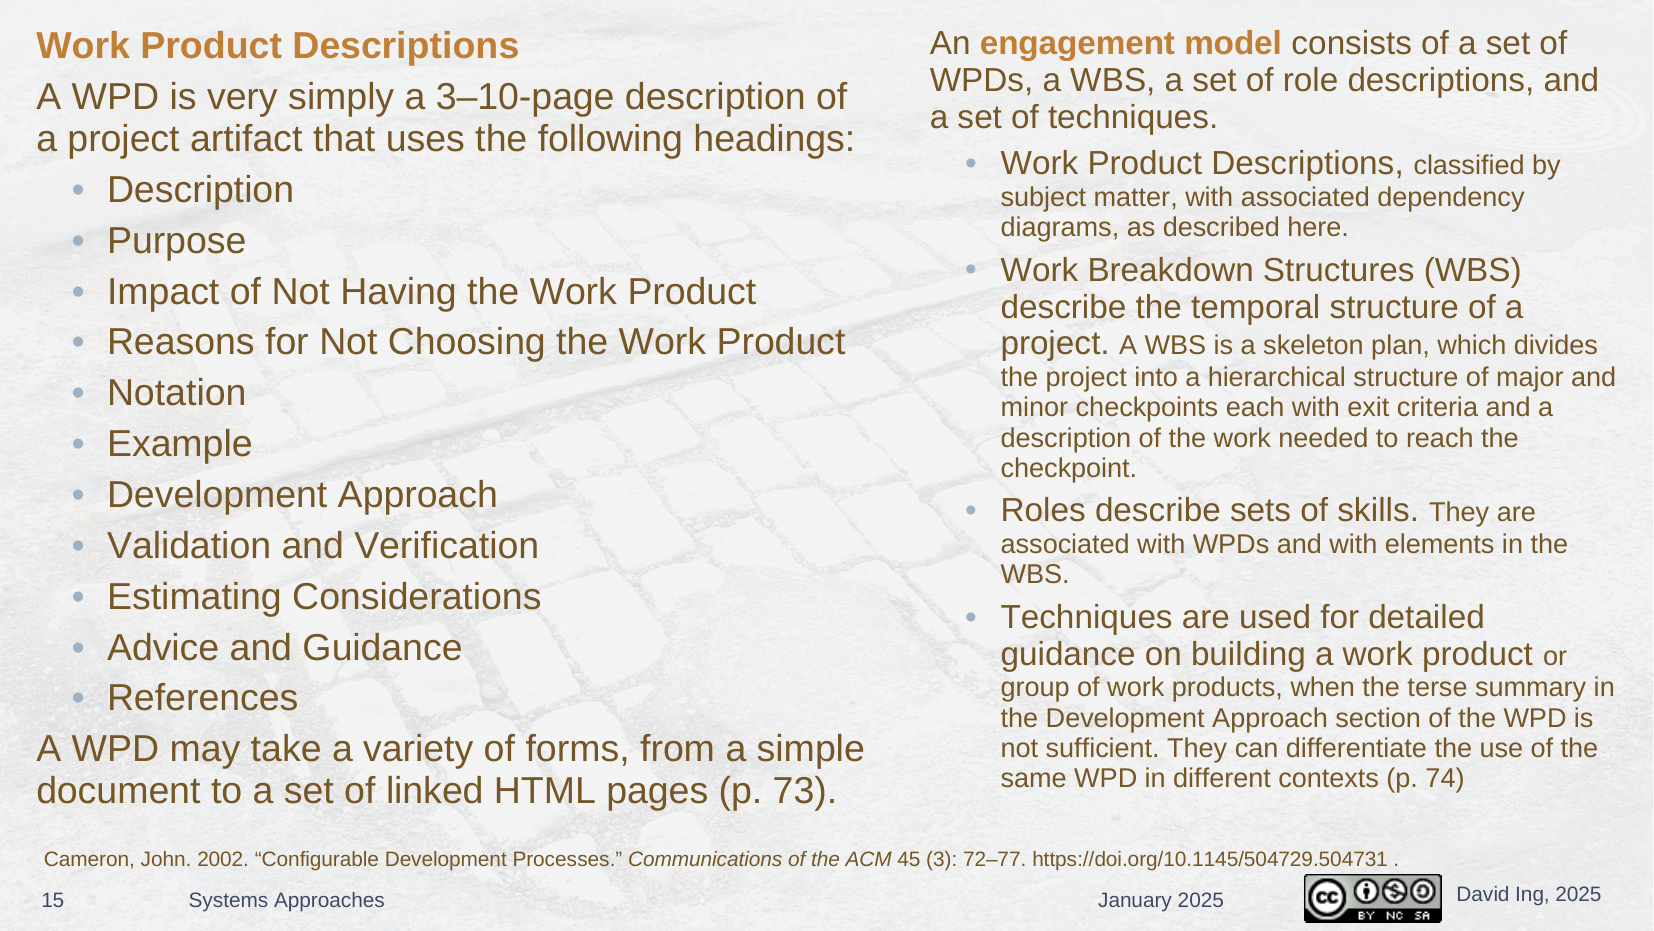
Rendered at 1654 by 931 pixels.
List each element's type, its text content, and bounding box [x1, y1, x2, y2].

text_box Cameron, John. 2002. “Configurable Development Processes.” Communications of the ACM 45 (3): 72–77. https://doi.org/10.1145/504729.504731 . [29, 840, 1637, 882]
text_box An engagement model consists of a set of WPDs, a WBS, a set of role descriptions, and a set of techniques. Work Product Descriptions, classified by subject matter, with associated dependency diagrams, as described here. Work Breakdown Structures (WBS) describe the temporal structure of a project. A WBS is a skeleton plan, which divides the project into a hierarchical structure of major and minor checkpoints each with exit criteria and a description of the work needed to reach the checkpoint. Roles describe sets of skills. They are associated with WPDs and with elements in the WBS. Techniques are used for detailed guidance on building a work product or group of work products, when the terse summary in the Development Approach section of the WPD is not sufficient. They can differentiate the use of the same WPD in different contexts (p. 74) [914, 17, 1641, 824]
text_box Work Product Descriptions A WPD is very simply a 3–10-page description of a project artifact that uses the following headings: Description Purpose Impact of Not Having the Work Product Reasons for Not Choosing the Work Product Notation Example Development Approach Validation and Verification Estimating Considerations Advice and Guidance References A WPD may take a variety of forms, from a simple document to a set of linked HTML pages (p. 73). [21, 17, 892, 824]
picture [0, 0, 1654, 931]
